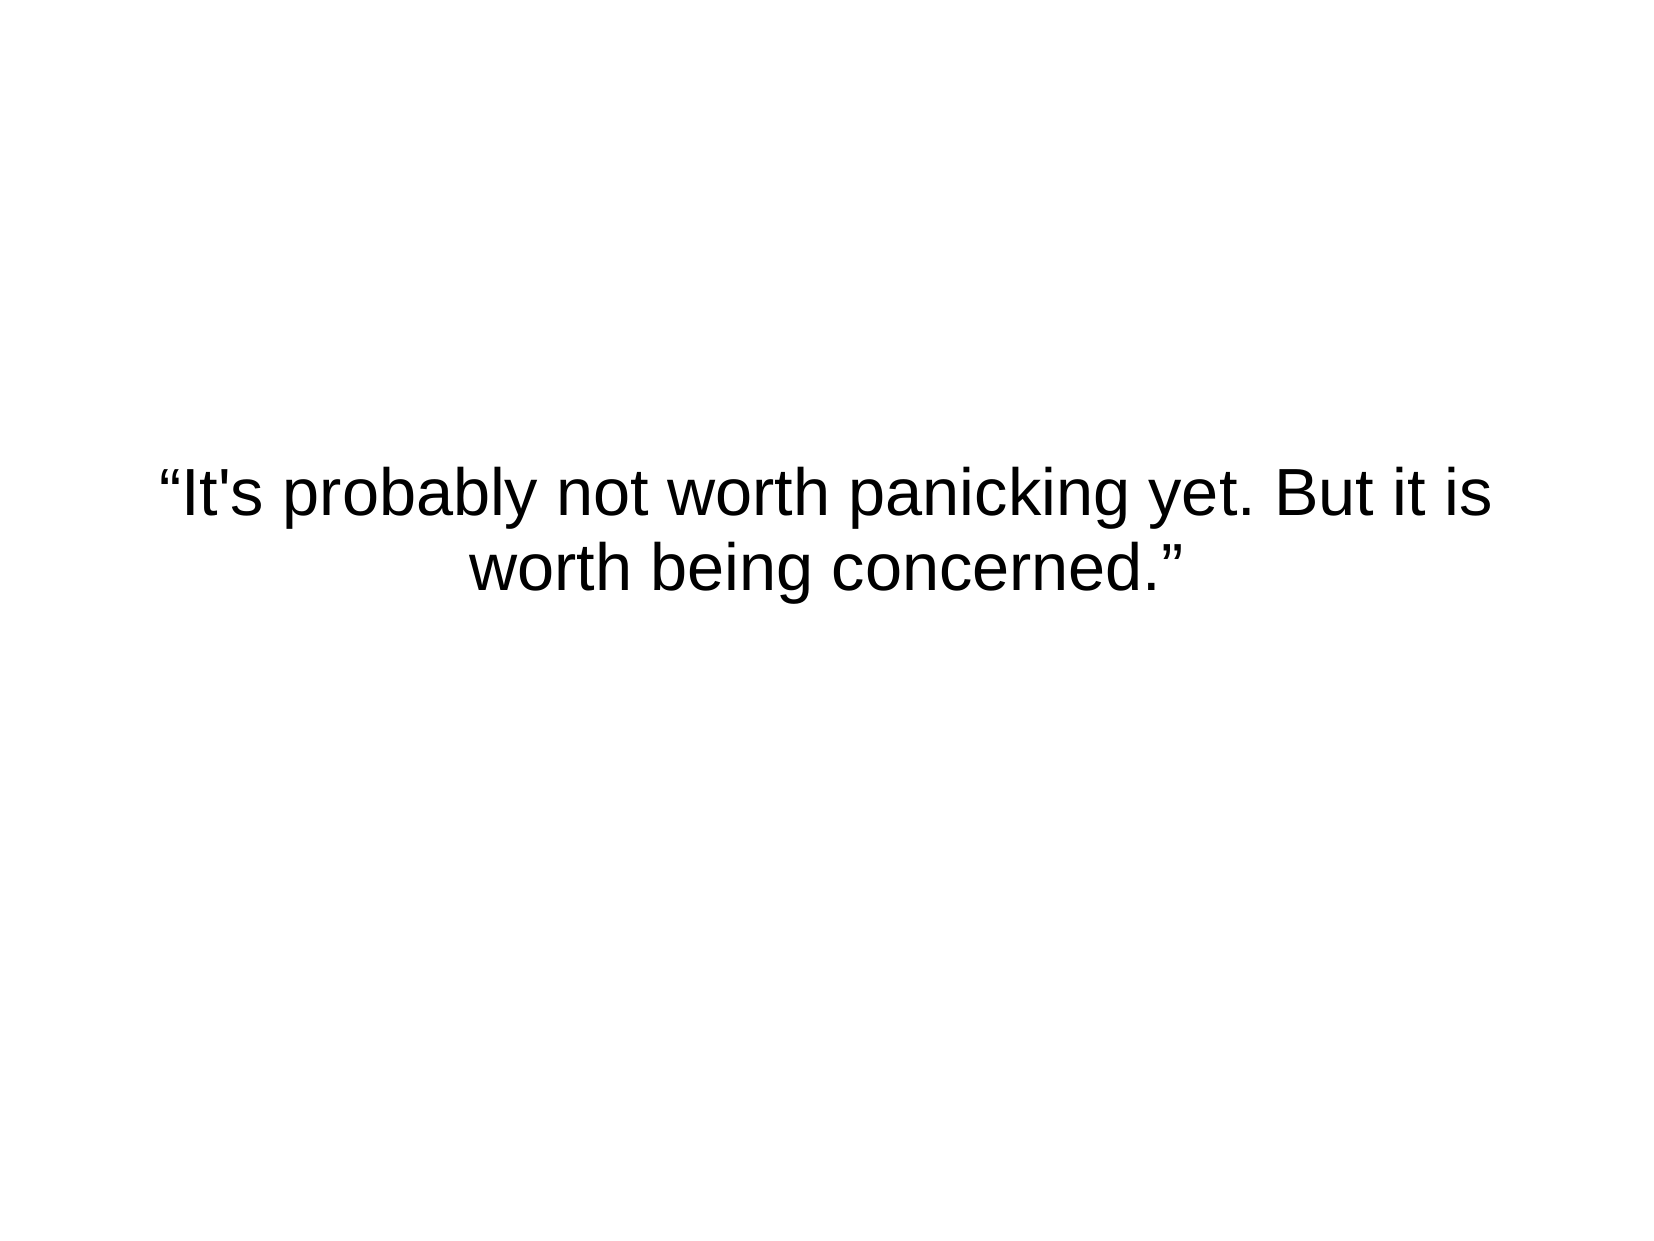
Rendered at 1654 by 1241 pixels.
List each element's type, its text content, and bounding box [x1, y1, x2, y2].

subtitle “It's probably not worth panicking yet. But it is worth being concerned.” [82, 49, 1571, 1010]
